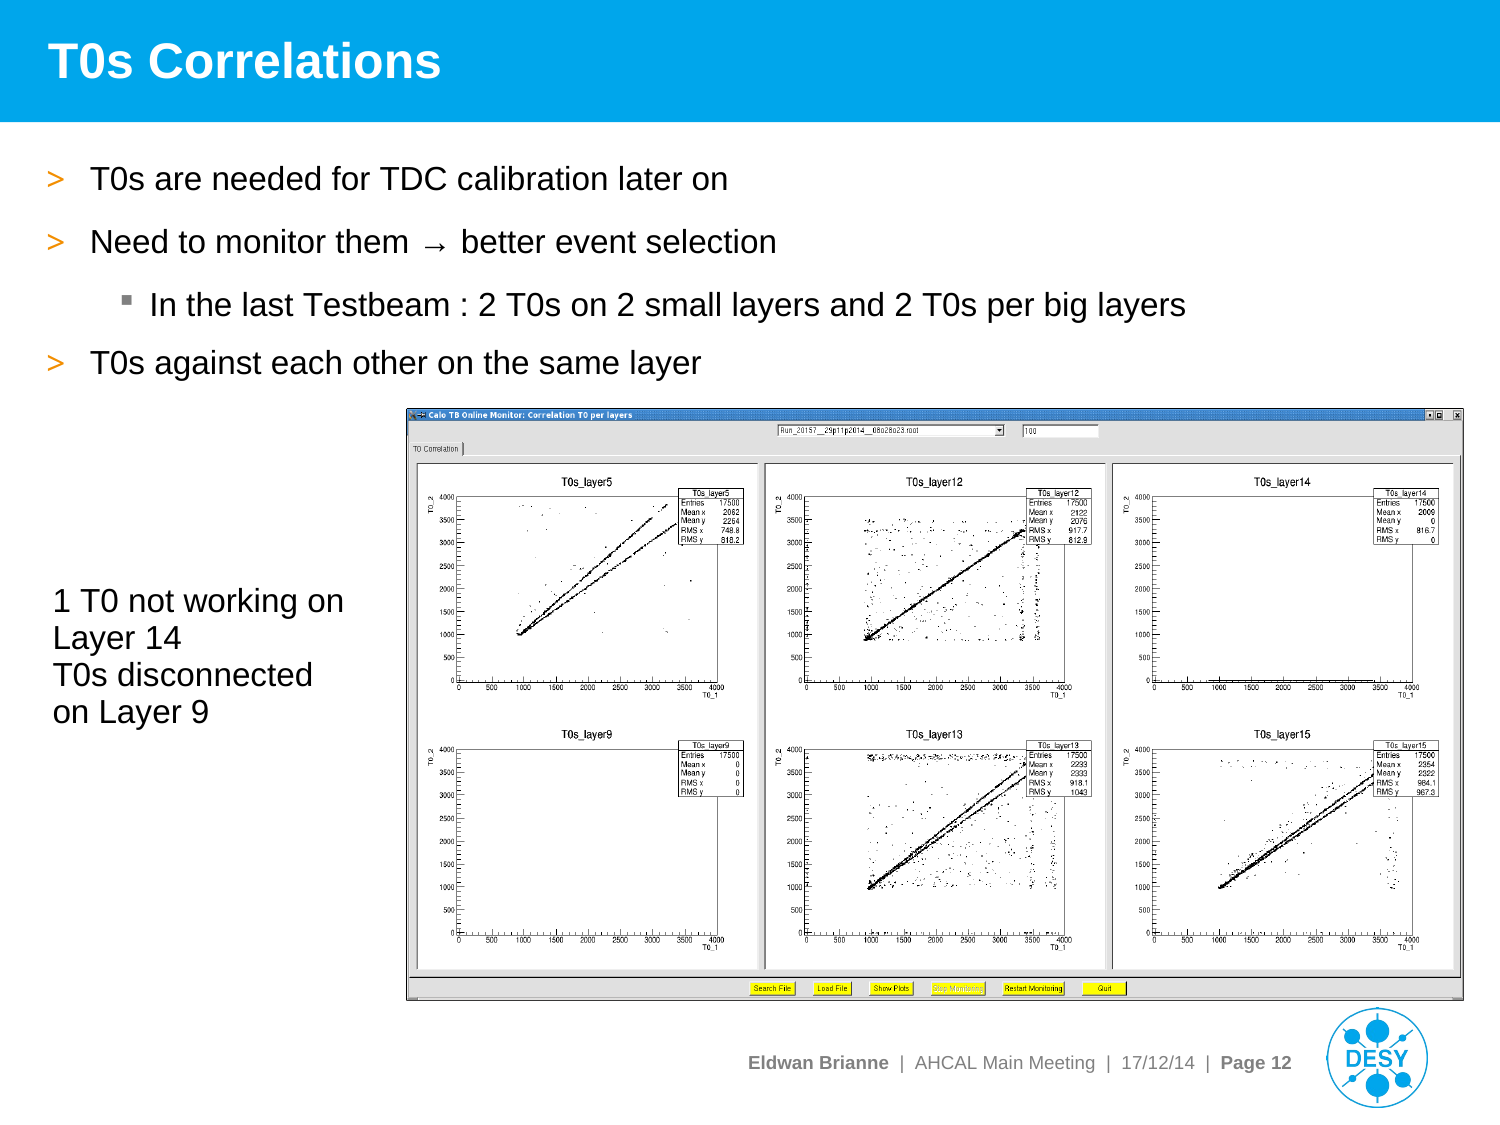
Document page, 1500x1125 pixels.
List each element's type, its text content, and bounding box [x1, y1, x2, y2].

picture [406, 408, 1464, 1001]
title T0s Correlations [47, 16, 1446, 107]
text_box 1 T0 not working on Layer 14 T0s disconnected on Layer 9 [37, 574, 374, 770]
list T0s are needed for TDC calibration later on Need to monitor them → better event selection In the last Testbeam : 2 T0s on 2 small layers and 2 T0s per big layers T0s against each other on the same layer [46, 160, 1445, 903]
picture [1326, 1007, 1428, 1108]
